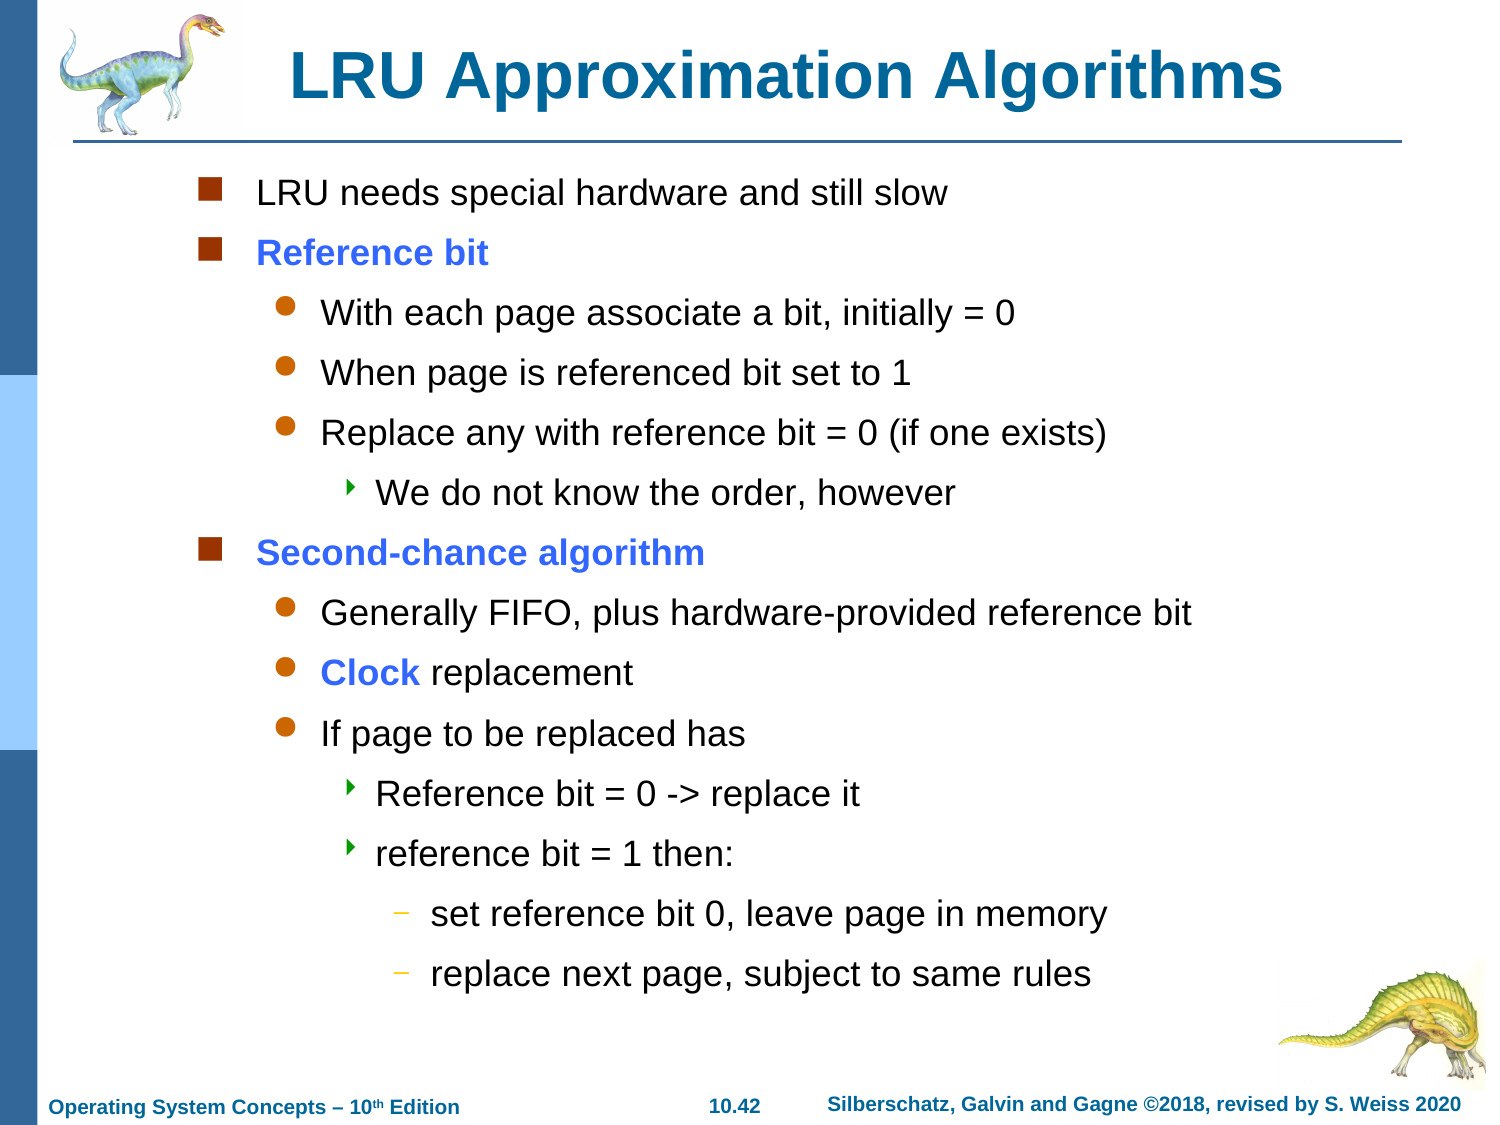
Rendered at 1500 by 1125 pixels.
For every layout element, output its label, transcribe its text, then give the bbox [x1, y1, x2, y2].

list LRU needs special hardware and still slow Reference bit With each page associate a bit, initially = 0 When page is referenced bit set to 1 Replace any with reference bit = 0 (if one exists) We do not know the order, however Second-chance algorithm Generally FIFO, plus hardware-provided reference bit Clock replacement If page to be replaced has Reference bit = 0 -> replace it reference bit = 1 then: set reference bit 0, leave page in memory replace next page, subject to same rules [185, 161, 1396, 1006]
title LRU Approximation Algorithms [150, 24, 1426, 120]
picture [46, 0, 243, 149]
picture [1144, 1096, 1152, 1101]
picture [1275, 959, 1486, 1090]
